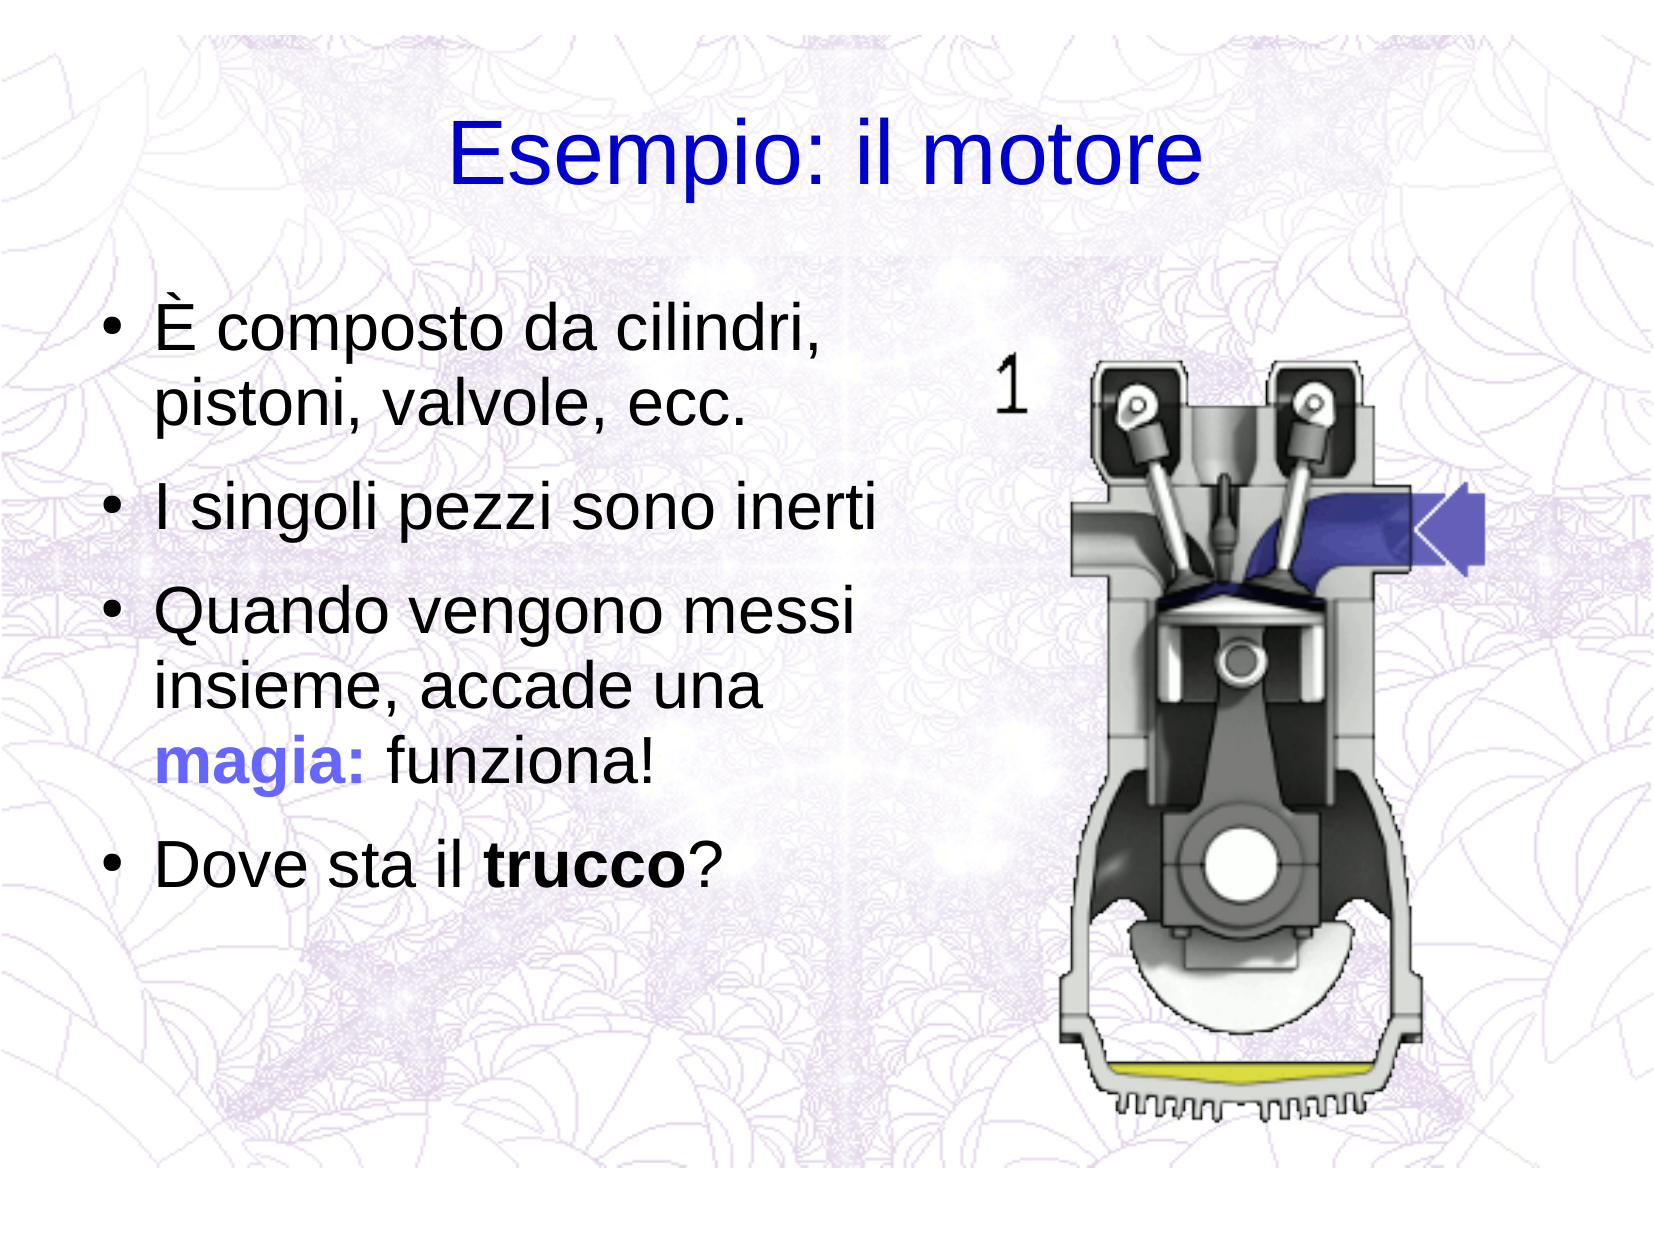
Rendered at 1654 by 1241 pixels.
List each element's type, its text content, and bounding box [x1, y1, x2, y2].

list È composto da cilindri, pistoni, valvole, ecc. I singoli pezzi sono inerti Quando vengono messi insieme, accade una magia: funziona! Dove sta il trucco? [82, 290, 898, 1010]
picture [924, 310, 1560, 1158]
title Esempio: il motore [82, 49, 1571, 257]
